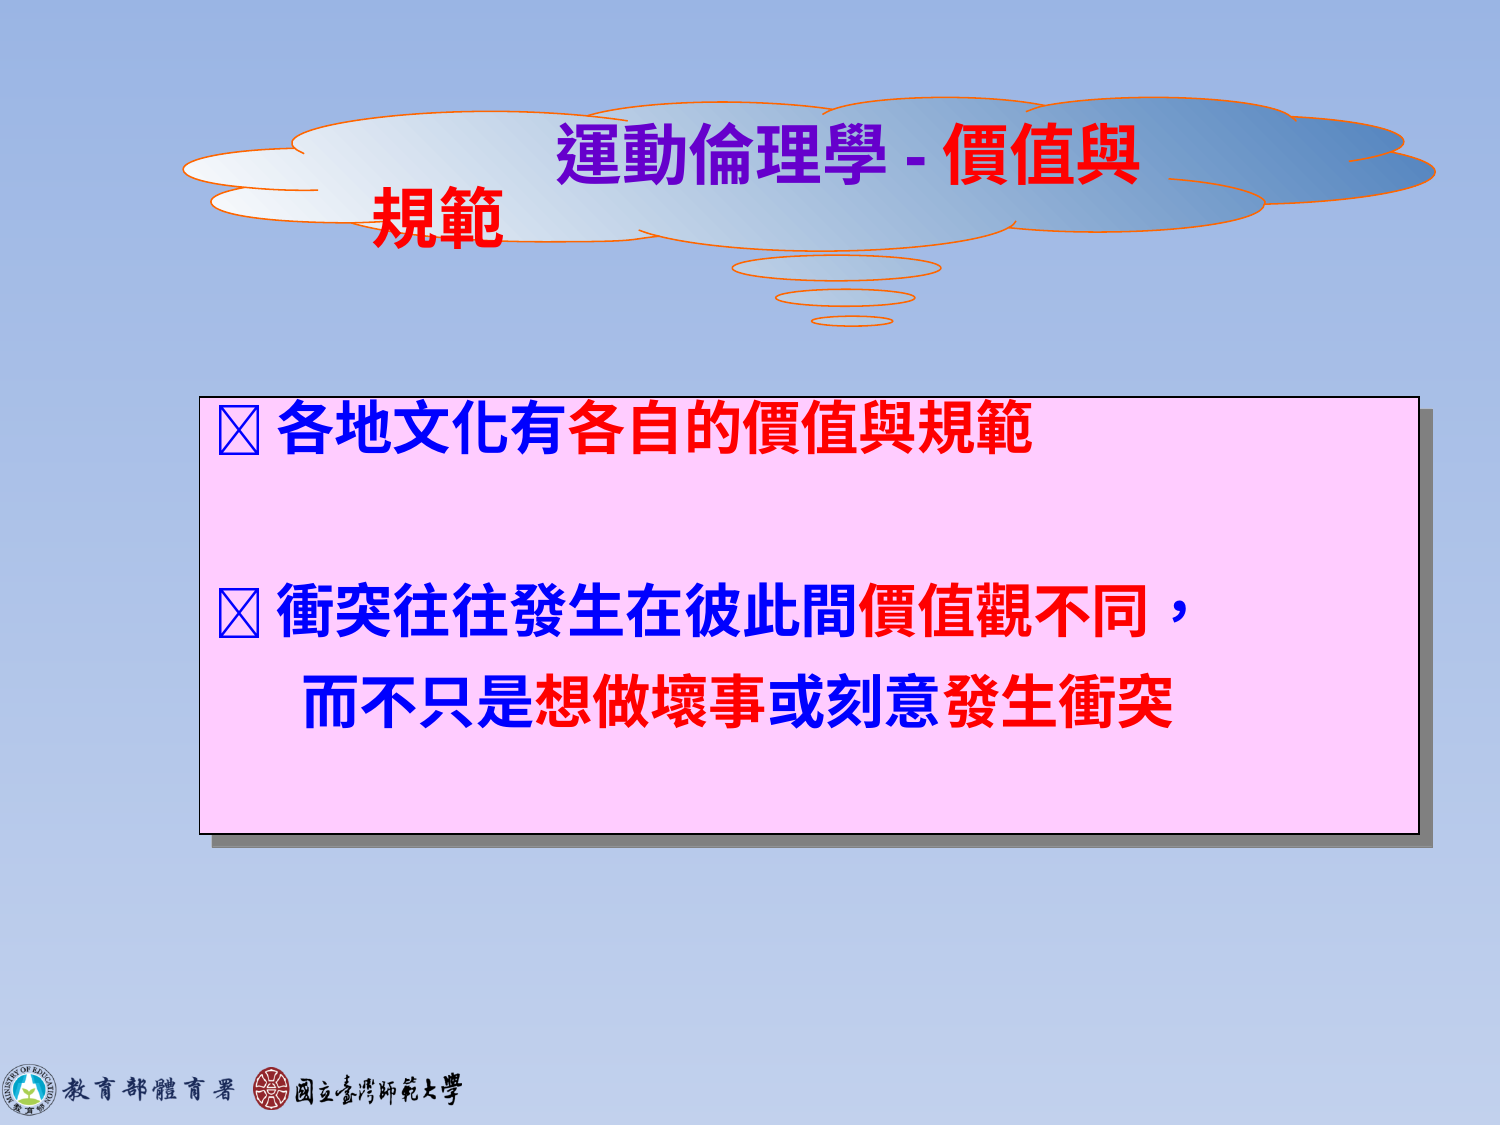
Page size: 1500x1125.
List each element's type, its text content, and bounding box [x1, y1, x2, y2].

text_box 運動倫理學-價值與規範 [811, 316, 893, 327]
text_box 運動倫理學-價值與規範 [775, 289, 915, 307]
text_box 運動倫理學-價值與規範 [732, 255, 941, 281]
text_box 運動倫理學-價值與規範 [183, 97, 1436, 252]
text_box 各地文化有各自的價值與規範 衝突往往發生在彼此間價值觀不同， 而不只是想做壞事或刻意發生衝突 [199, 397, 1419, 834]
